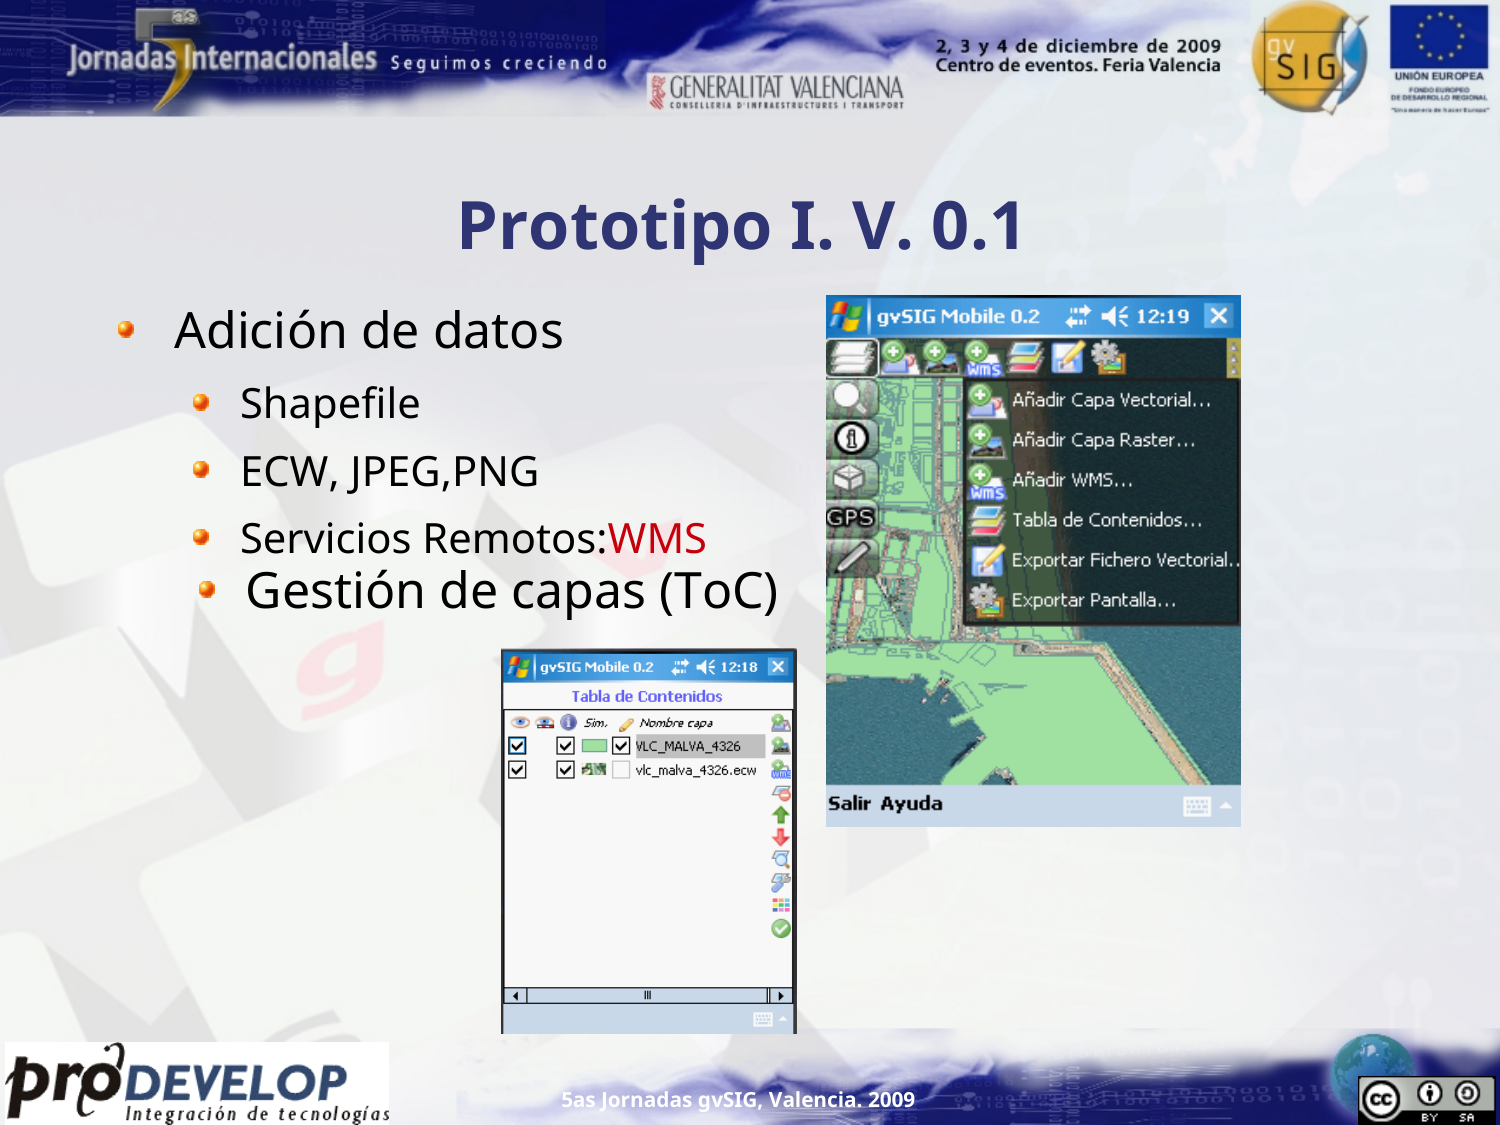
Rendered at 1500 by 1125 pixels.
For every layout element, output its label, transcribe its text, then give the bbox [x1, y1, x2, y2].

text_box Gestión de capas (ToC) [124, 555, 1287, 643]
picture [0, 0, 1500, 1125]
title Prototipo I. V. 0.1 [67, 129, 1418, 318]
list Adición de datos Shapefile ECW, JPEG,PNG Servicios Remotos:WMS [118, 295, 1359, 1081]
